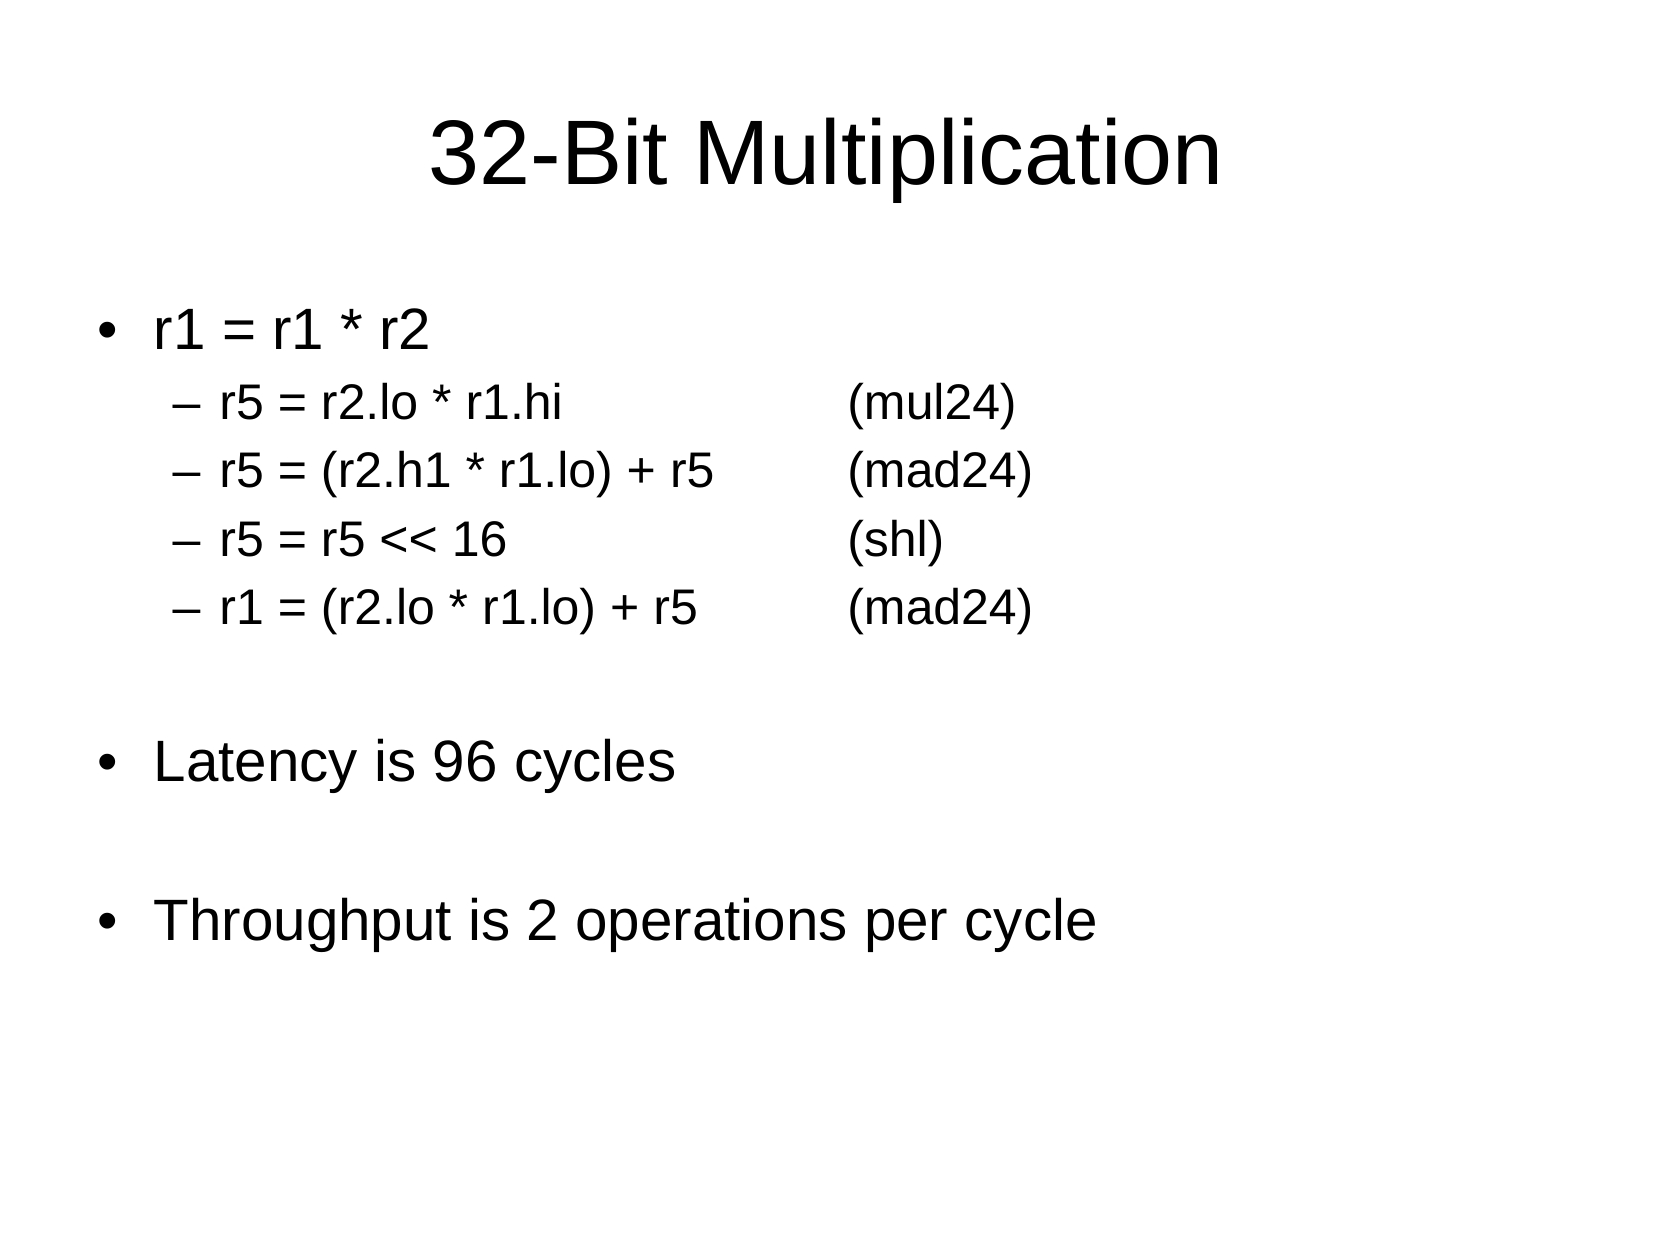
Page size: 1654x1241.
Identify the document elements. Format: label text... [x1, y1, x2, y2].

list r1 = r1 * r2 r5 = r2.lo * r1.hi (mul24) r5 = (r2.h1 * r1.lo) + r5 (mad24) r5 = r5 << 16 (shl) r1 = (r2.lo * r1.lo) + r5 (mad24) Latency is 96 cycles Throughput is 2 operations per cycle [82, 289, 1571, 1108]
title 32-Bit Multiplication [82, 49, 1571, 257]
